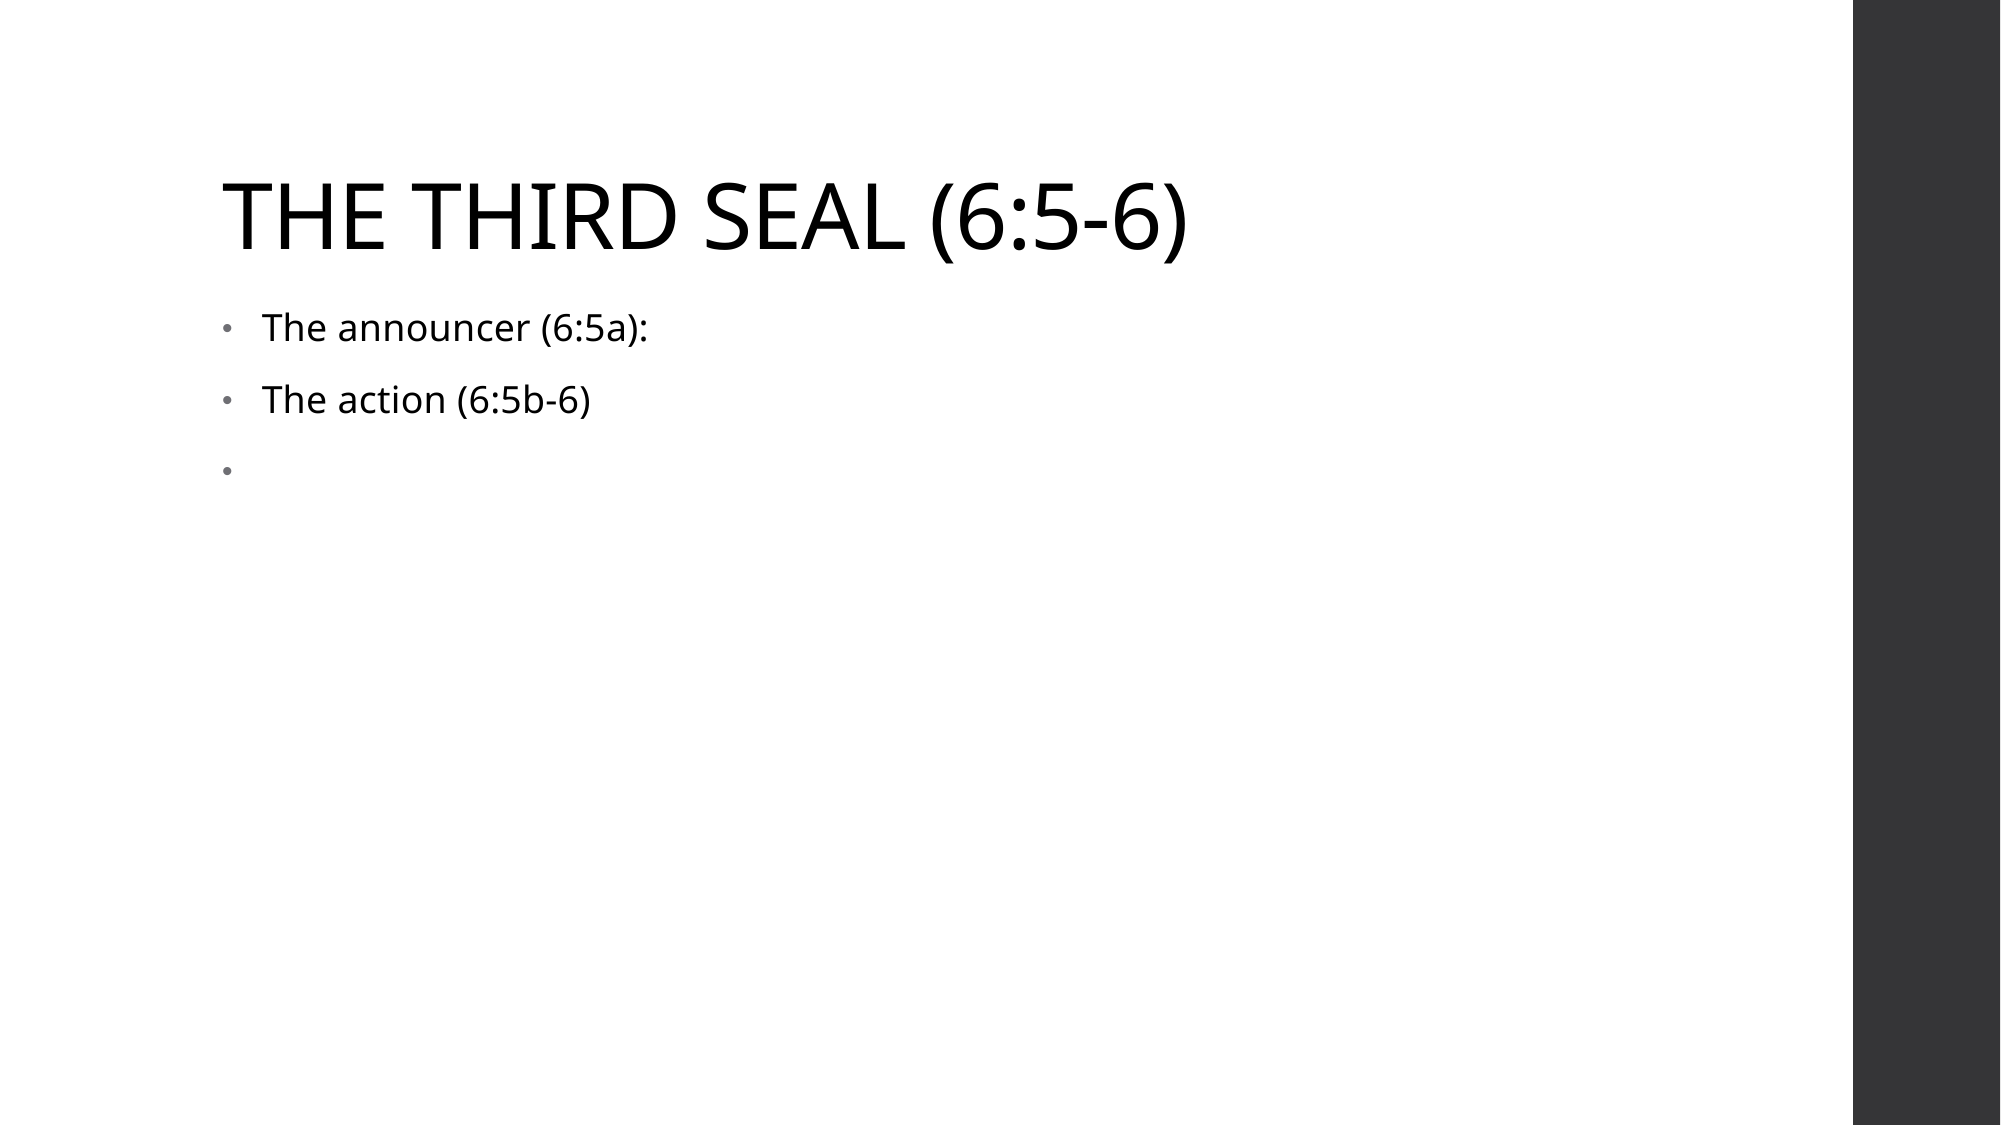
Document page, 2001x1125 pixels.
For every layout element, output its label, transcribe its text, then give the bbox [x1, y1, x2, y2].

list The announcer (6:5a): The action (6:5b-6) [206, 299, 1617, 1014]
title THE THIRD SEAL (6:5-6) [206, 60, 1797, 278]
